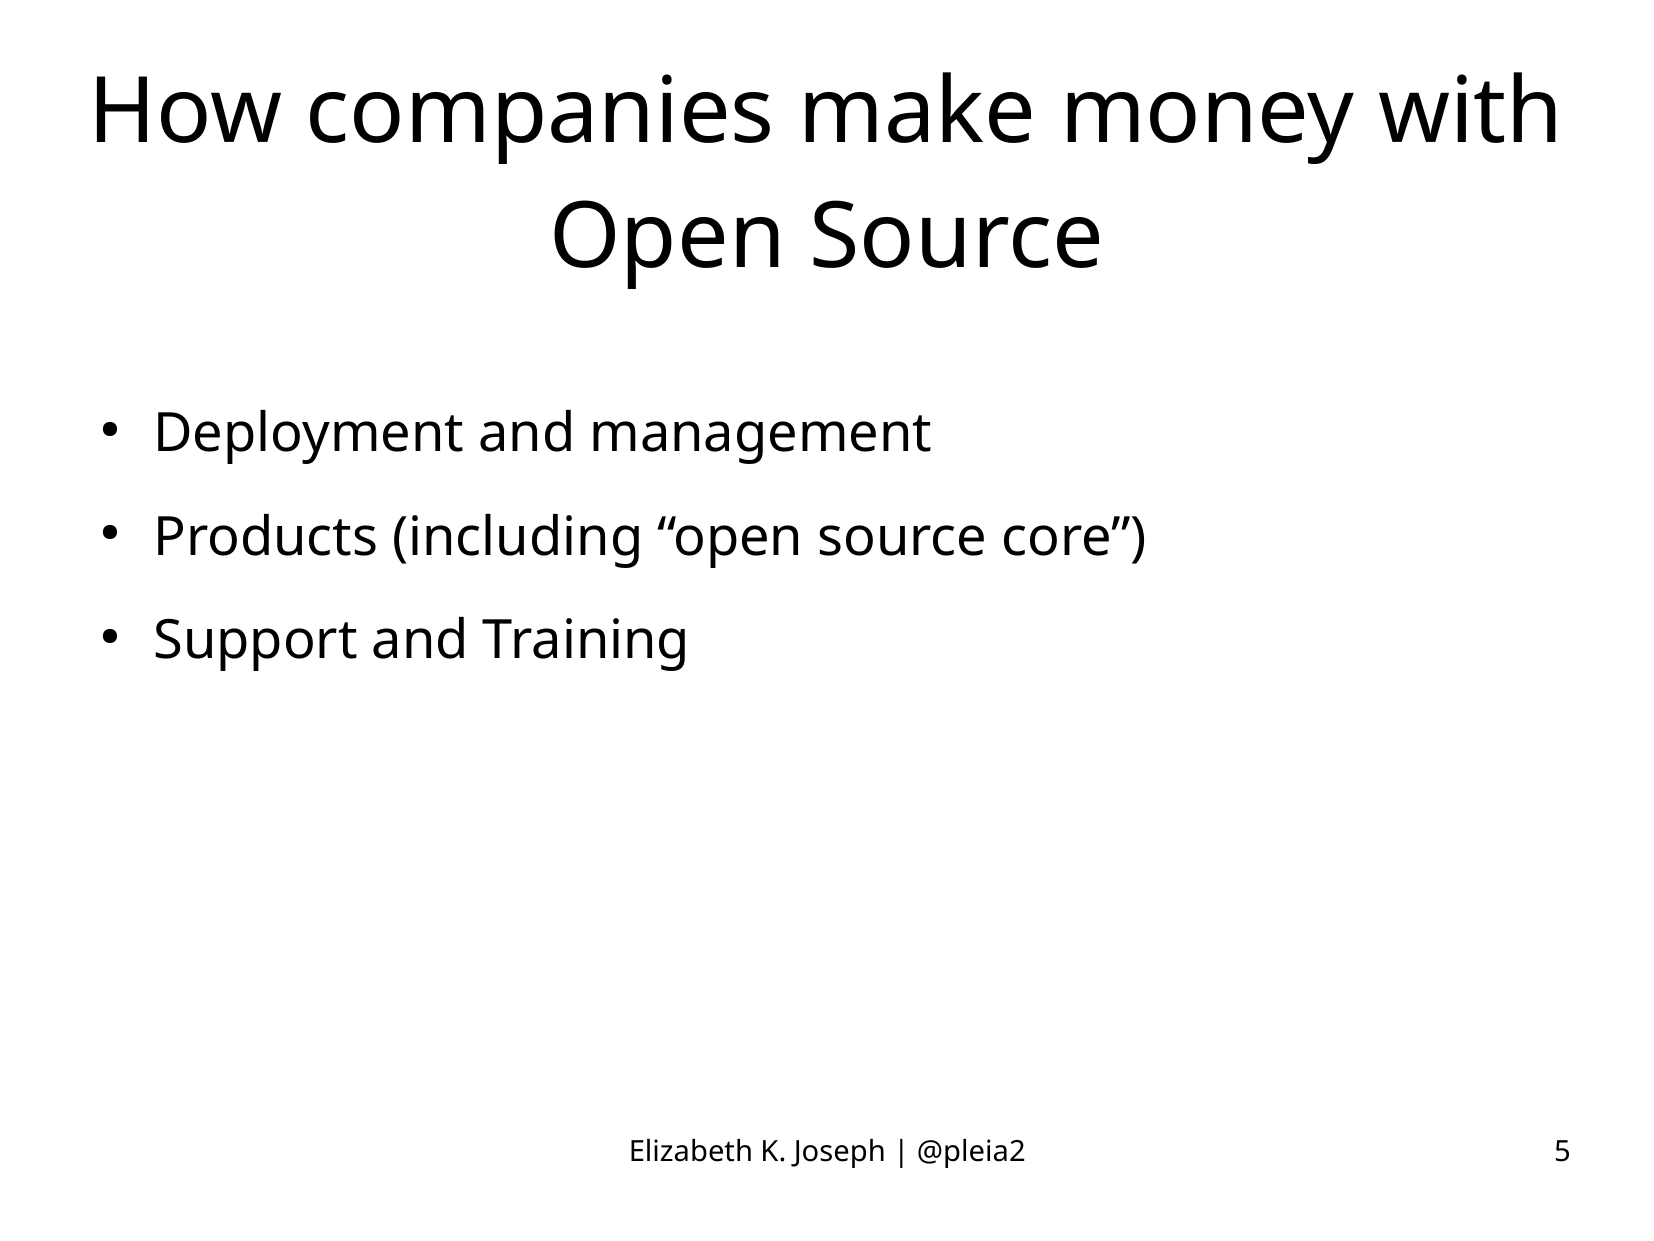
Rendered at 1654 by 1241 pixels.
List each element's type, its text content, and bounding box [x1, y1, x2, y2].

list Deployment and management Products (including “open source core”) Support and Training [82, 290, 1571, 1010]
title How companies make money with Open Source [82, 14, 1571, 290]
